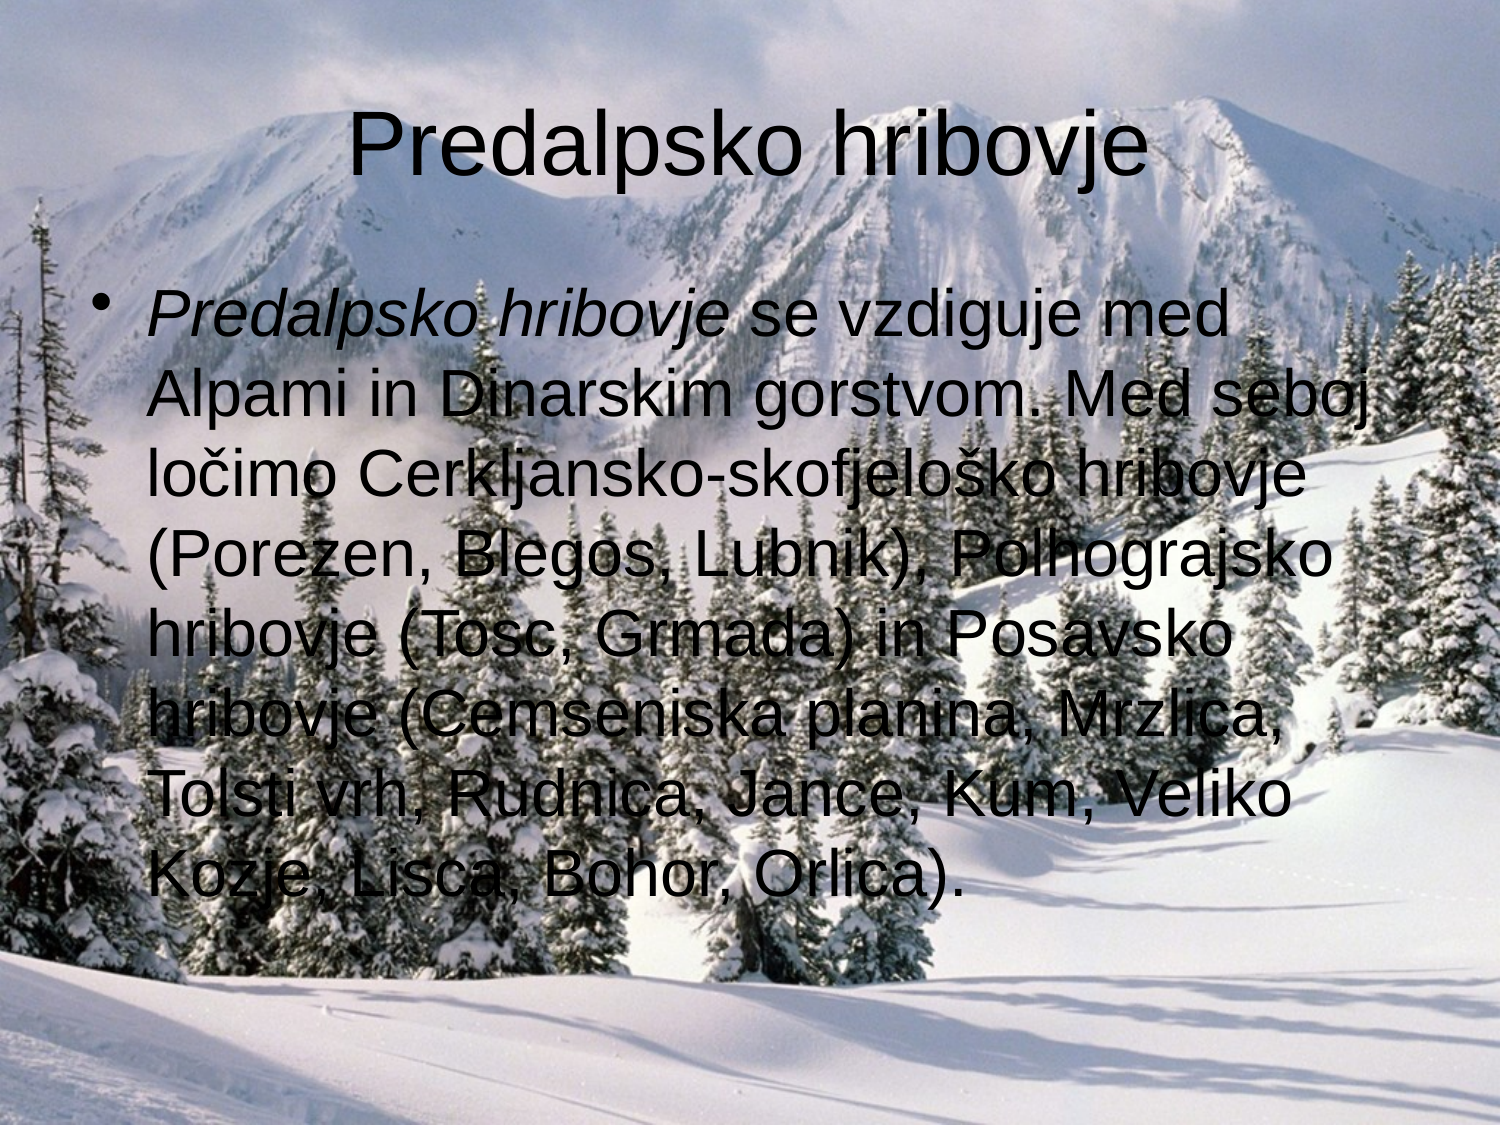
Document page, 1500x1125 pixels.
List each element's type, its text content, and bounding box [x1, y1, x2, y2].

title Predalpsko hribovje [75, 45, 1425, 233]
list Predalpsko hribovje se vzdiguje med Alpami in Dinarskim gorstvom. Med seboj ločimo Cerkljansko-skofjeloško hribovje (Porezen, Blegos, Lubnik), Polhograjsko hribovje (Tosc, Grmada) in Posavsko hribovje (Cemseniska planina, Mrzlica, Tolsti vrh, Rudnica, Jance, Kum, Veliko Kozje, Lisca, Bohor, Orlica). [75, 262, 1425, 1005]
picture [0, 0, 1500, 1125]
